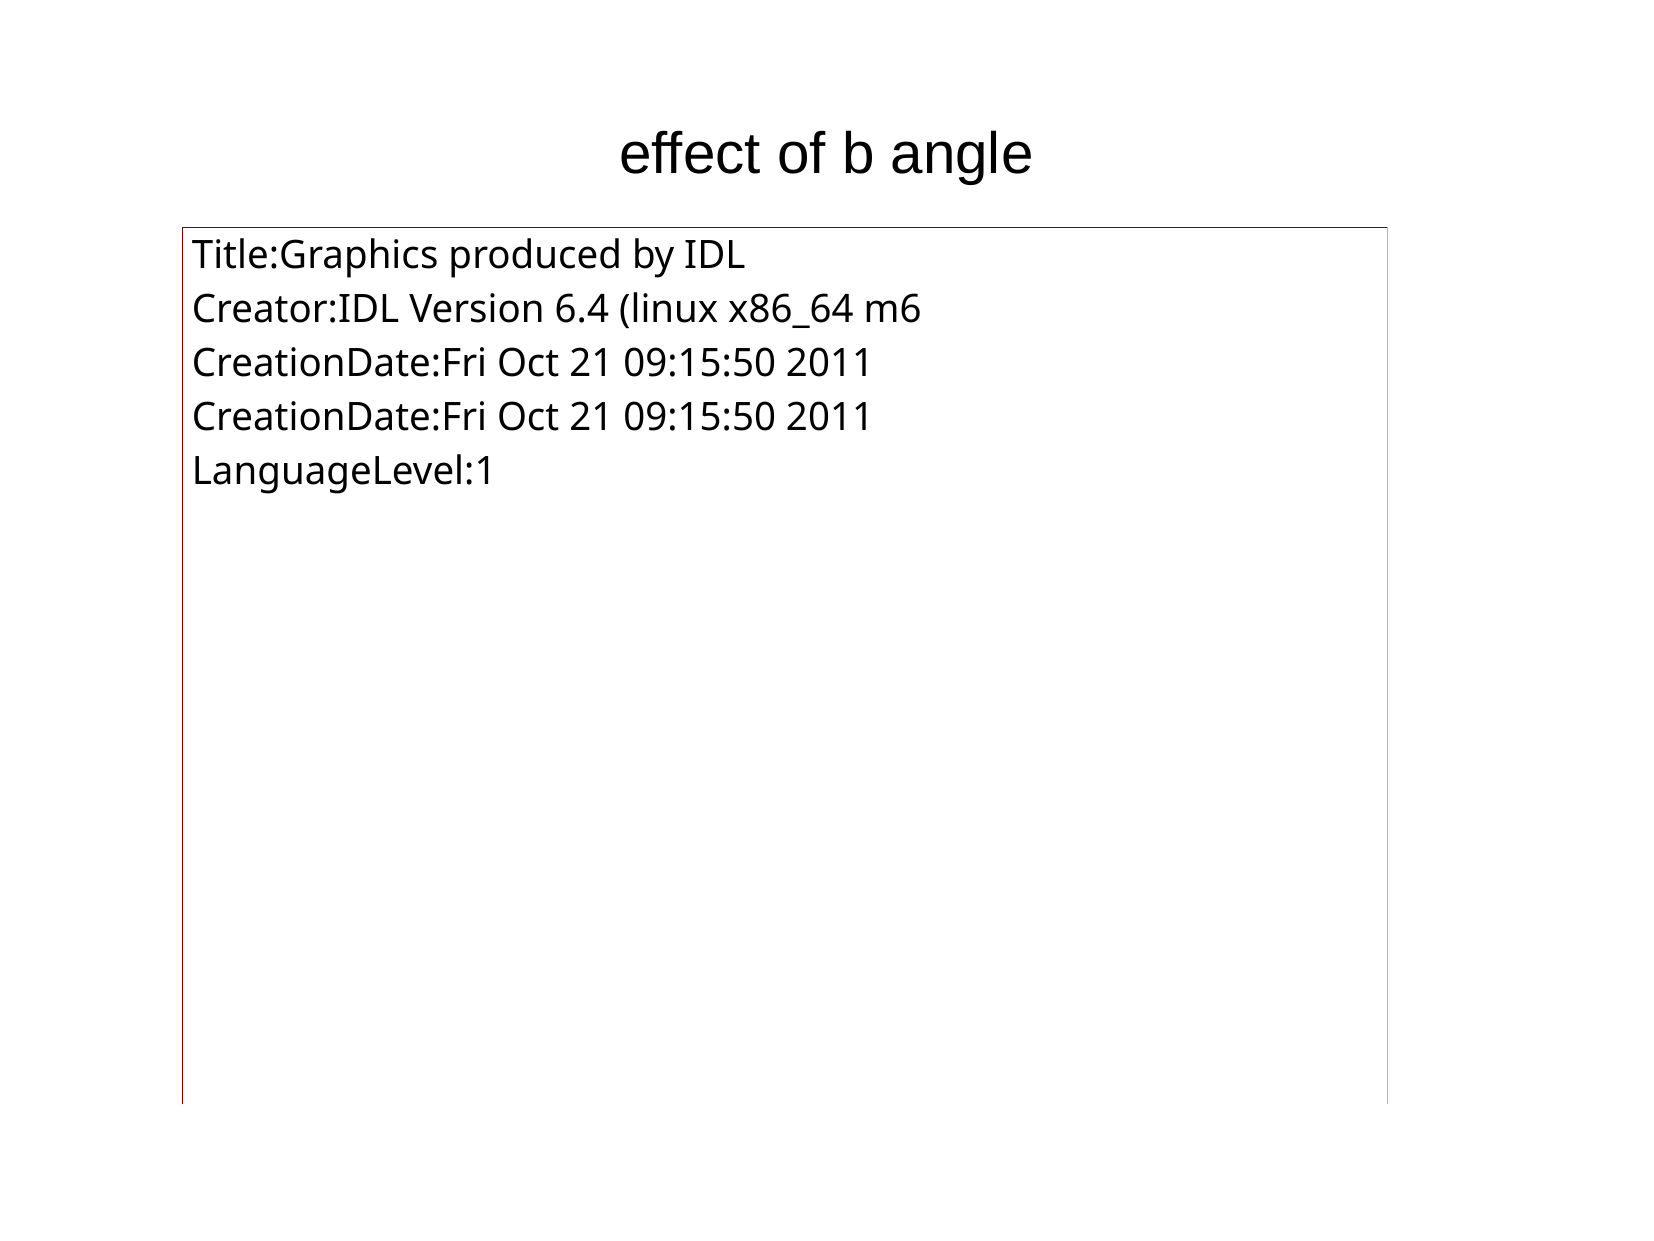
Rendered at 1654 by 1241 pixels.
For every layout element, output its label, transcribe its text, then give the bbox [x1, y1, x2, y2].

title effect of b angle [82, 56, 1571, 250]
picture [179, 225, 1388, 1104]
